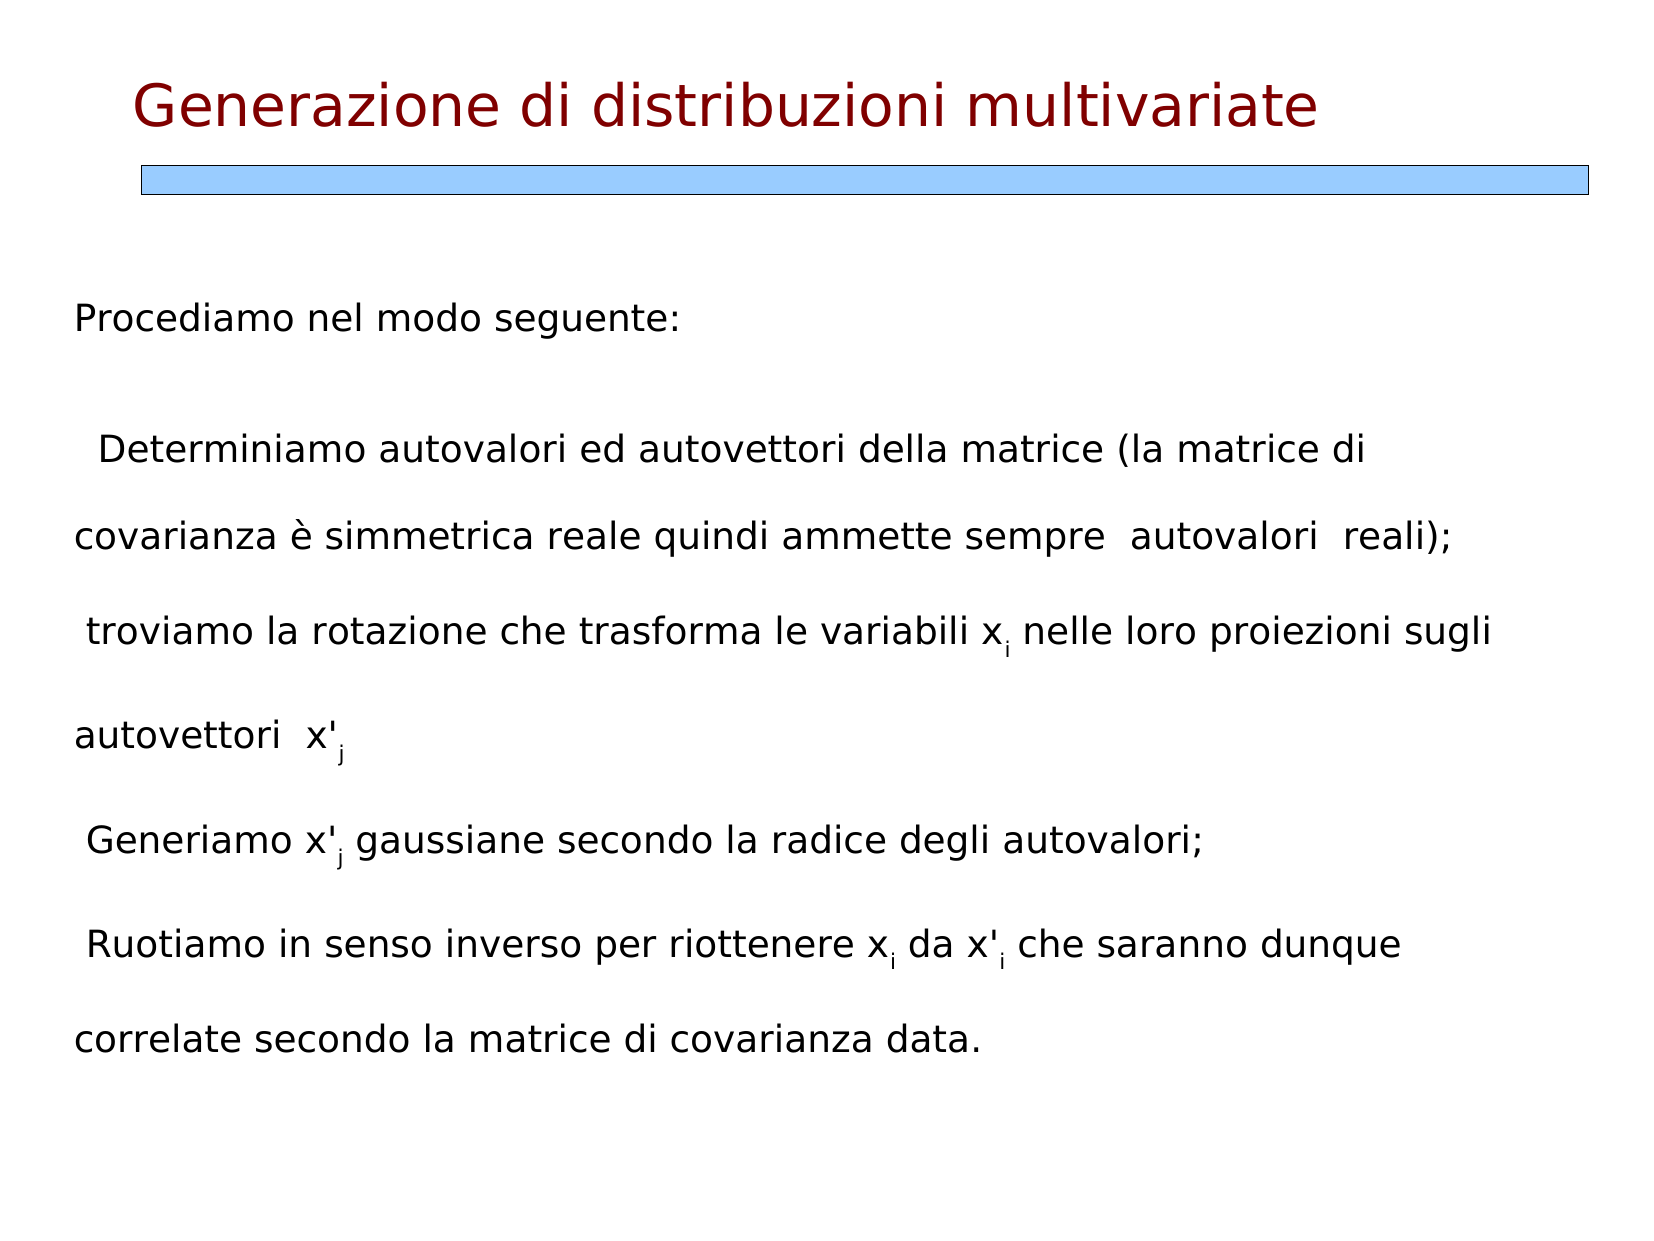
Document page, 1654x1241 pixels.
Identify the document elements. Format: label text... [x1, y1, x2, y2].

text_box Procediamo nel modo seguente: Determiniamo autovalori ed autovettori della matrice (la matrice di covarianza è simmetrica reale quindi ammette sempre autovalori reali); troviamo la rotazione che trasforma le variabili xi nelle loro proiezioni sugli autovettori x'j Generiamo x'j gaussiane secondo la radice degli autovalori; Ruotiamo in senso inverso per riottenere xi da x'i che saranno dunque correlate secondo la matrice di covarianza data. [59, 289, 1565, 1070]
text_box Generazione di distribuzioni multivariate [118, 65, 1565, 148]
